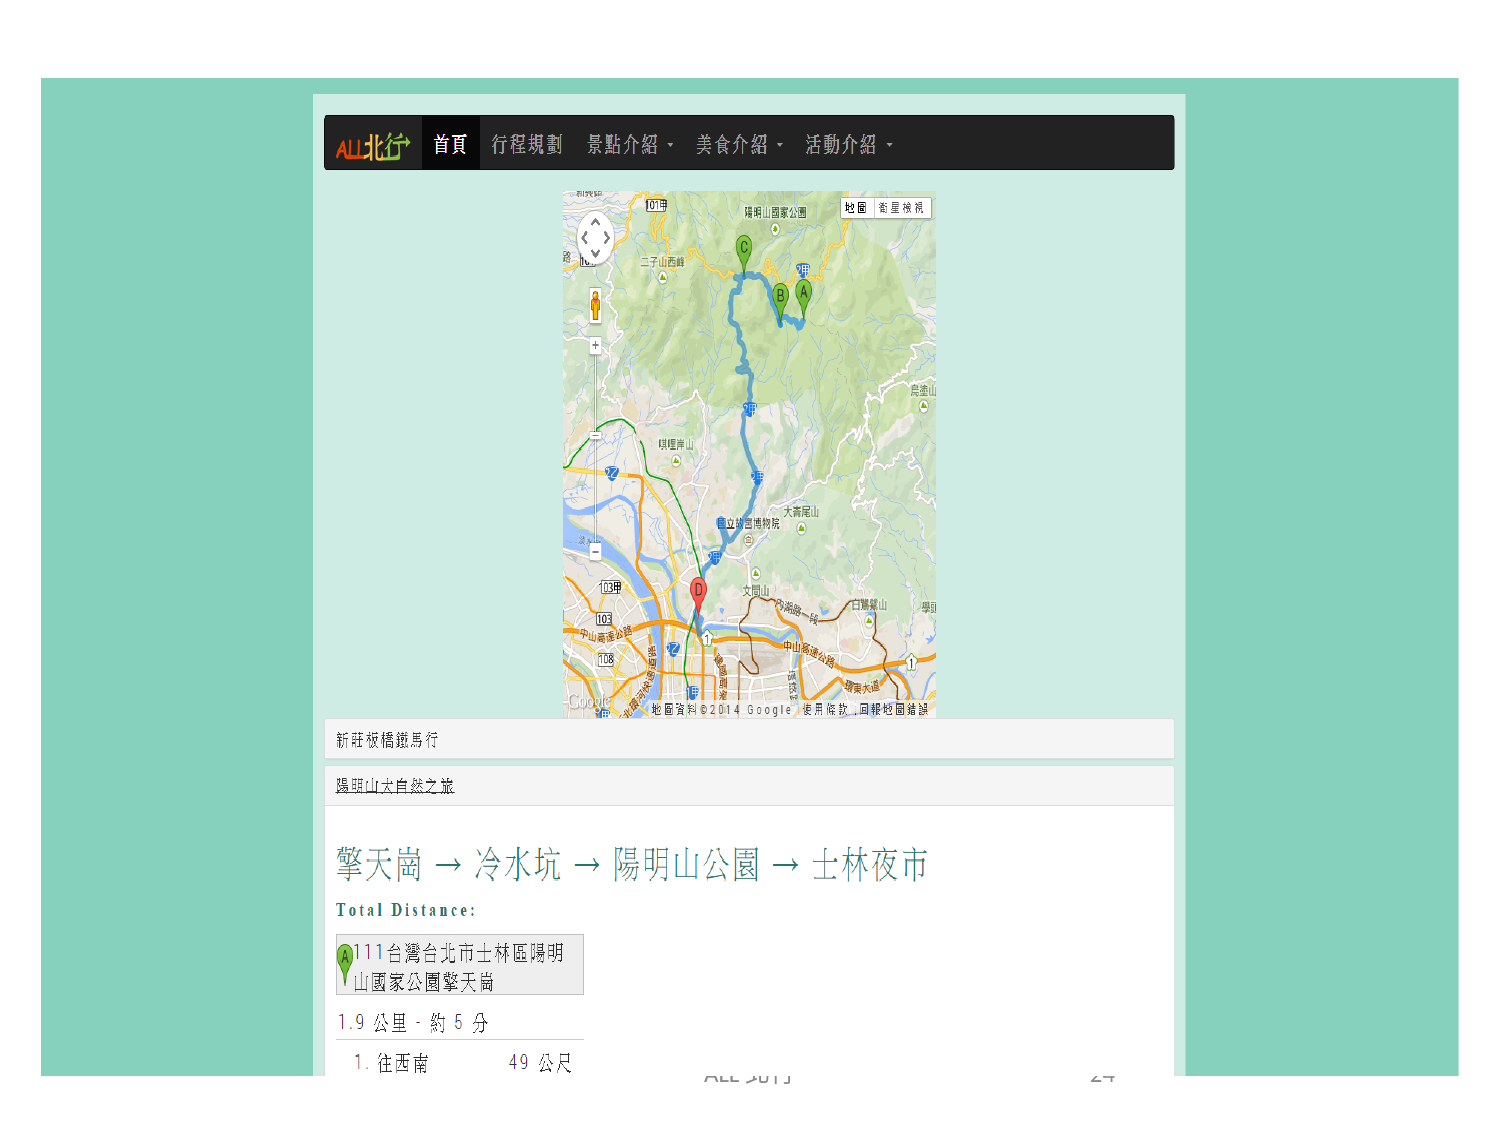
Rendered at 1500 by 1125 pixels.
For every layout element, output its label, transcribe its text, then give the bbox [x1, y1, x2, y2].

text_box ALL北行 [512, 1076, 988, 1103]
picture [41, 78, 1459, 1076]
text_box 24 [1074, 1076, 1426, 1103]
